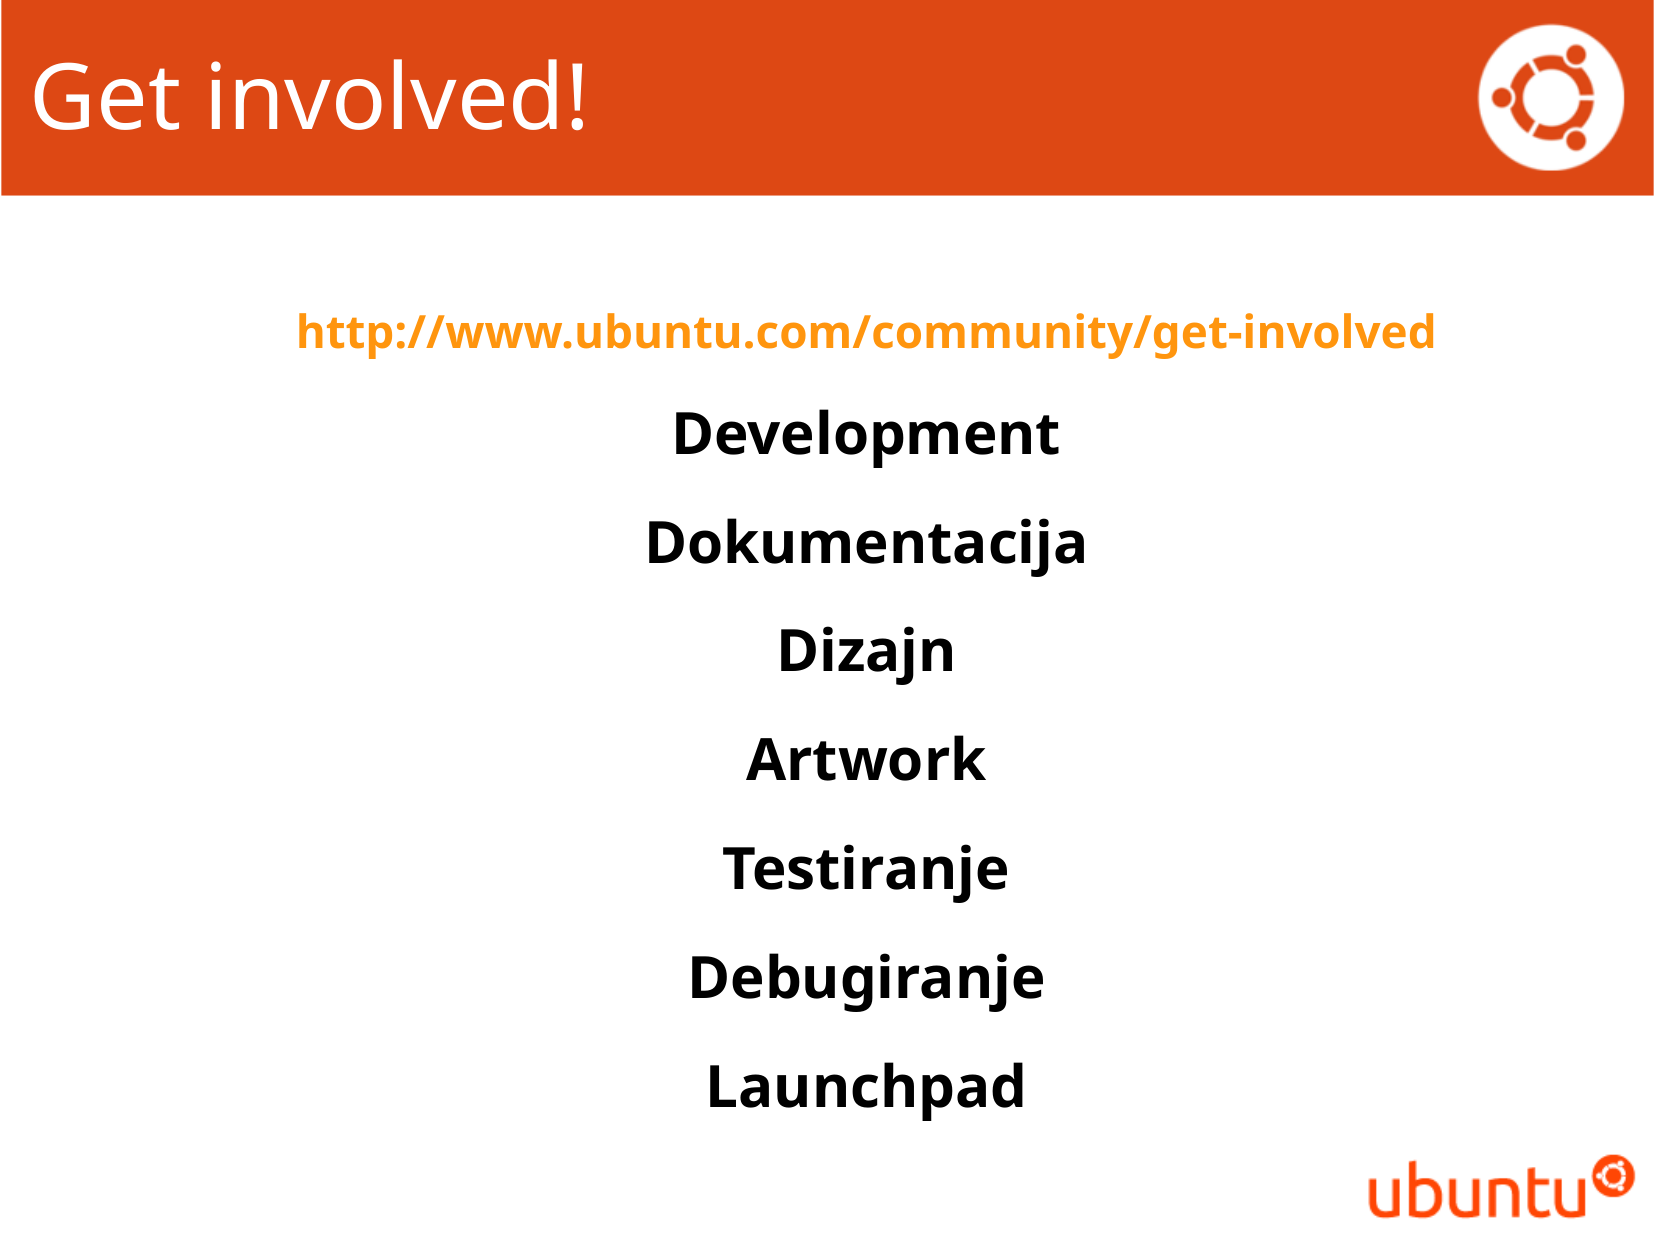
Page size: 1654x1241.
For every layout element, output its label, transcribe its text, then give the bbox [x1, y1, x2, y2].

list http://www.ubuntu.com/community/get-involved Development Dokumentacija Dizajn Artwork Testiranje Debugiranje Launchpad [86, 300, 1576, 1164]
title Get involved! [29, 0, 1459, 198]
picture [0, 0, 1654, 1241]
